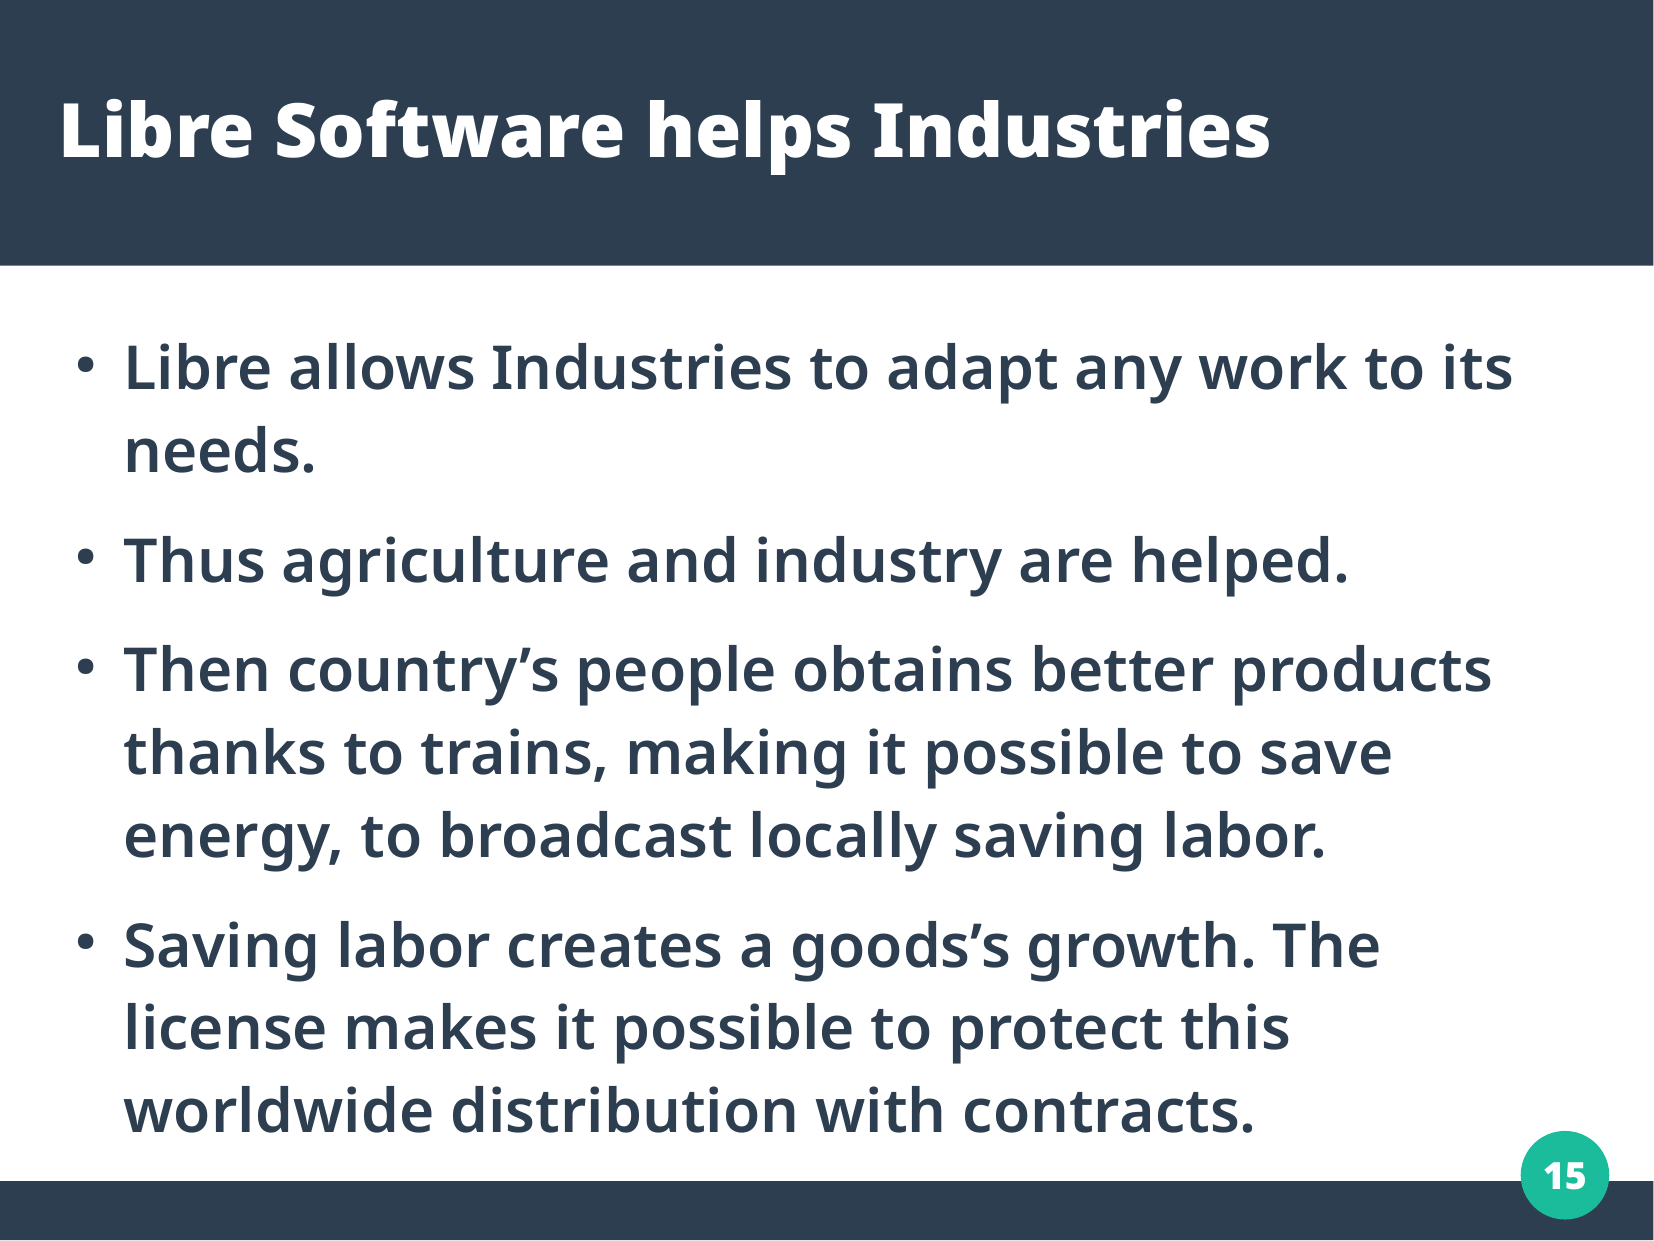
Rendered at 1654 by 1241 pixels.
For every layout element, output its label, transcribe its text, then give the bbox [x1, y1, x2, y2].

title Libre Software helps Industries [59, 49, 1595, 207]
list Libre allows Industries to adapt any work to its needs. Thus agriculture and industry are helped. Then country’s people obtains better products thanks to trains, making it possible to save energy, to broadcast locally saving labor. Saving labor creates a goods’s growth. The license makes it possible to protect this worldwide distribution with contracts. [59, 324, 1595, 1152]
